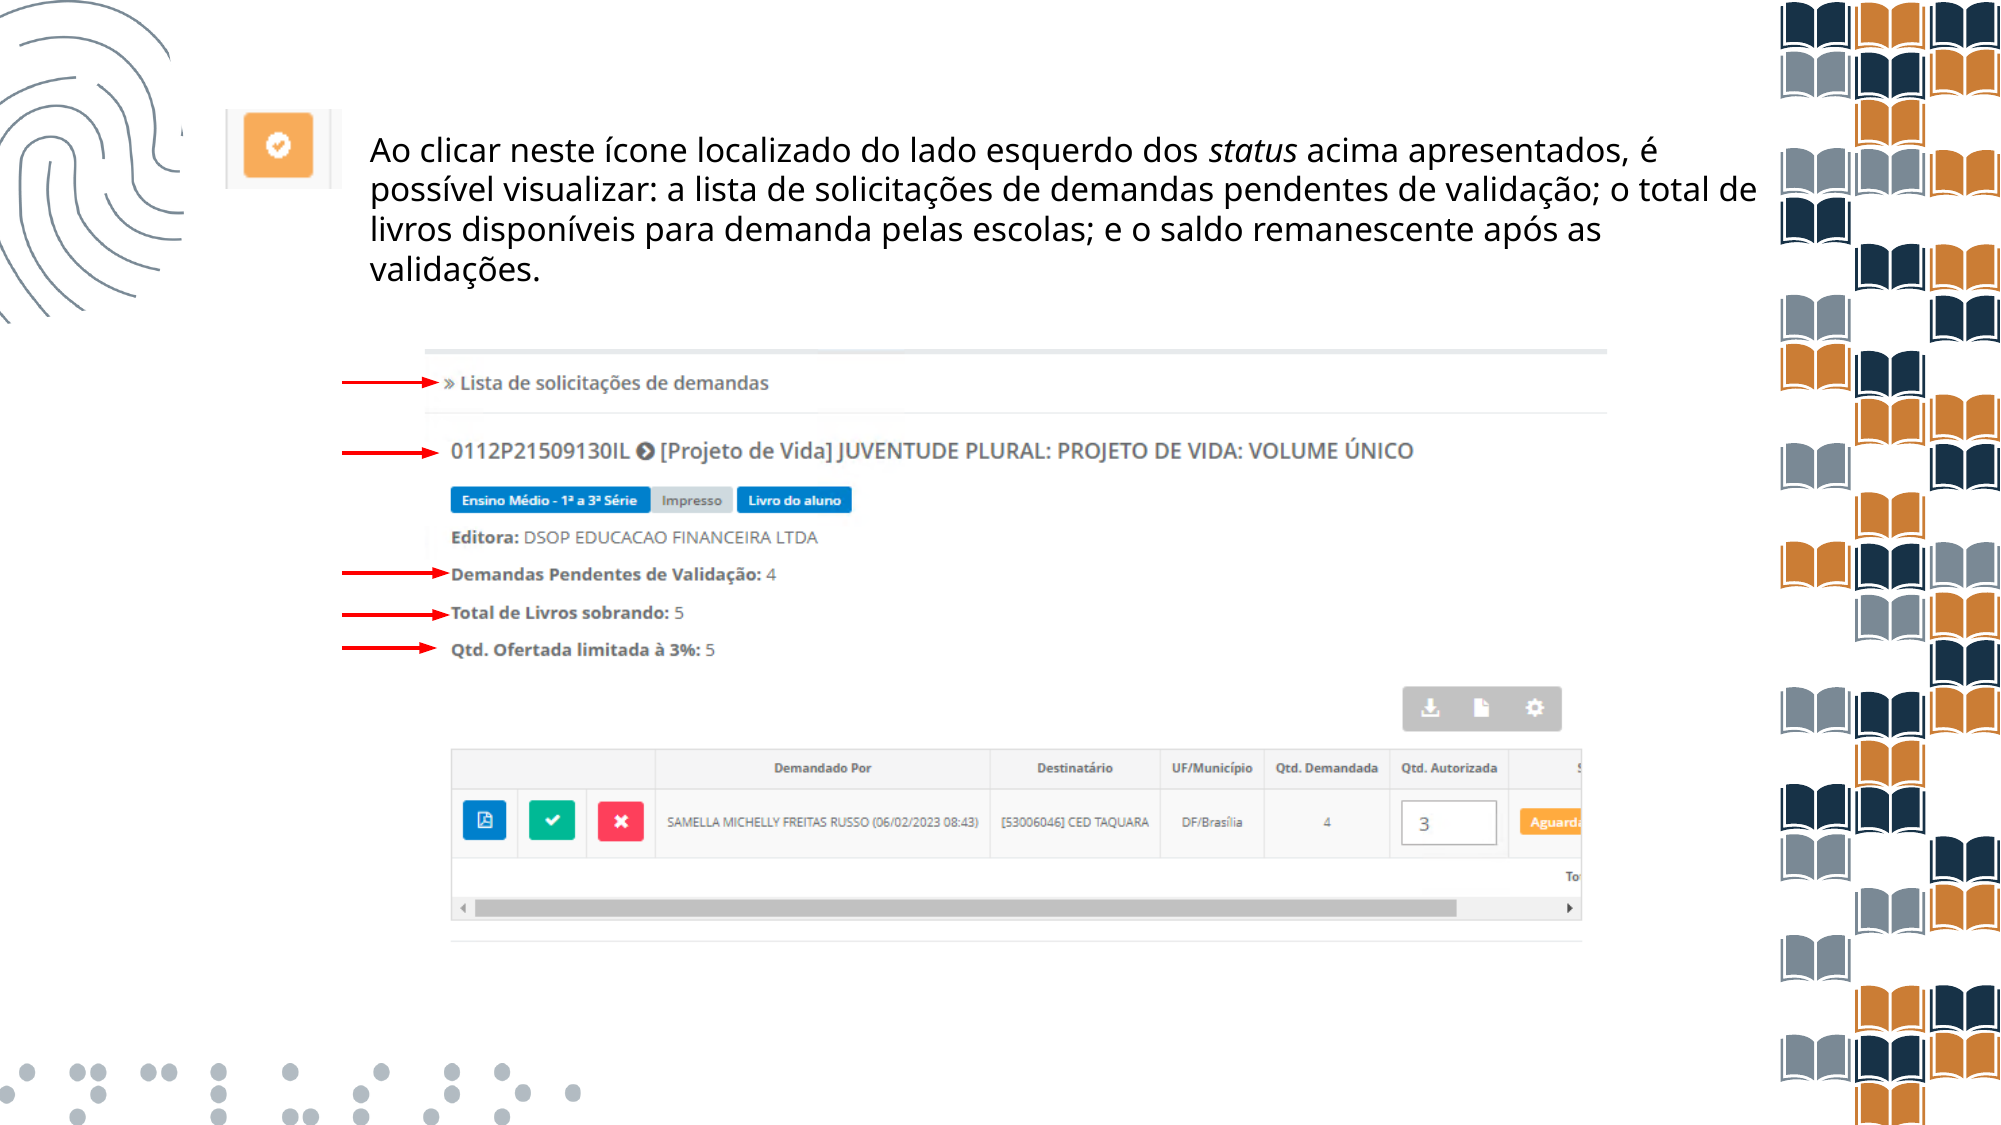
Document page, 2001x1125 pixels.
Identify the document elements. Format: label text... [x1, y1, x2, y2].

text_box [1780, 781, 1851, 882]
text_box [1780, 1032, 1851, 1082]
text_box Ao clicar neste ícone localizado do lado esquerdo dos status acima apresentados, é possível visualizar: a lista de solicitações de demandas pendentes de validação; o total de livros disponíveis para demanda pelas escolas; e o saldo remanescente após as validações. [354, 121, 1779, 298]
text_box [1855, 983, 1926, 1125]
picture [220, 109, 342, 189]
text_box [1855, 348, 1926, 447]
text_box [1929, 147, 2000, 198]
text_box [1855, 490, 1926, 540]
text_box [1929, 834, 2000, 932]
text_box [1855, 885, 1926, 936]
text_box [1855, 241, 1926, 292]
text_box [1929, 0, 2000, 97]
text_box [0, 1063, 581, 1125]
text_box [1929, 539, 2000, 735]
text_box [1780, 0, 1851, 99]
text_box [1855, 689, 1926, 835]
text_box [1780, 932, 1851, 983]
text_box [1929, 242, 2000, 292]
text_box [1929, 293, 2000, 343]
text_box [0, 0, 210, 326]
text_box [1780, 292, 1851, 392]
text_box [1929, 392, 2000, 492]
text_box [1780, 539, 1851, 589]
text_box [1929, 983, 2000, 1081]
text_box [1780, 684, 1851, 735]
text_box [1855, 541, 1926, 591]
picture [424, 349, 1608, 947]
text_box [1780, 440, 1851, 491]
text_box [1855, 0, 1926, 197]
text_box [1855, 592, 1926, 643]
text_box [1780, 145, 1851, 245]
